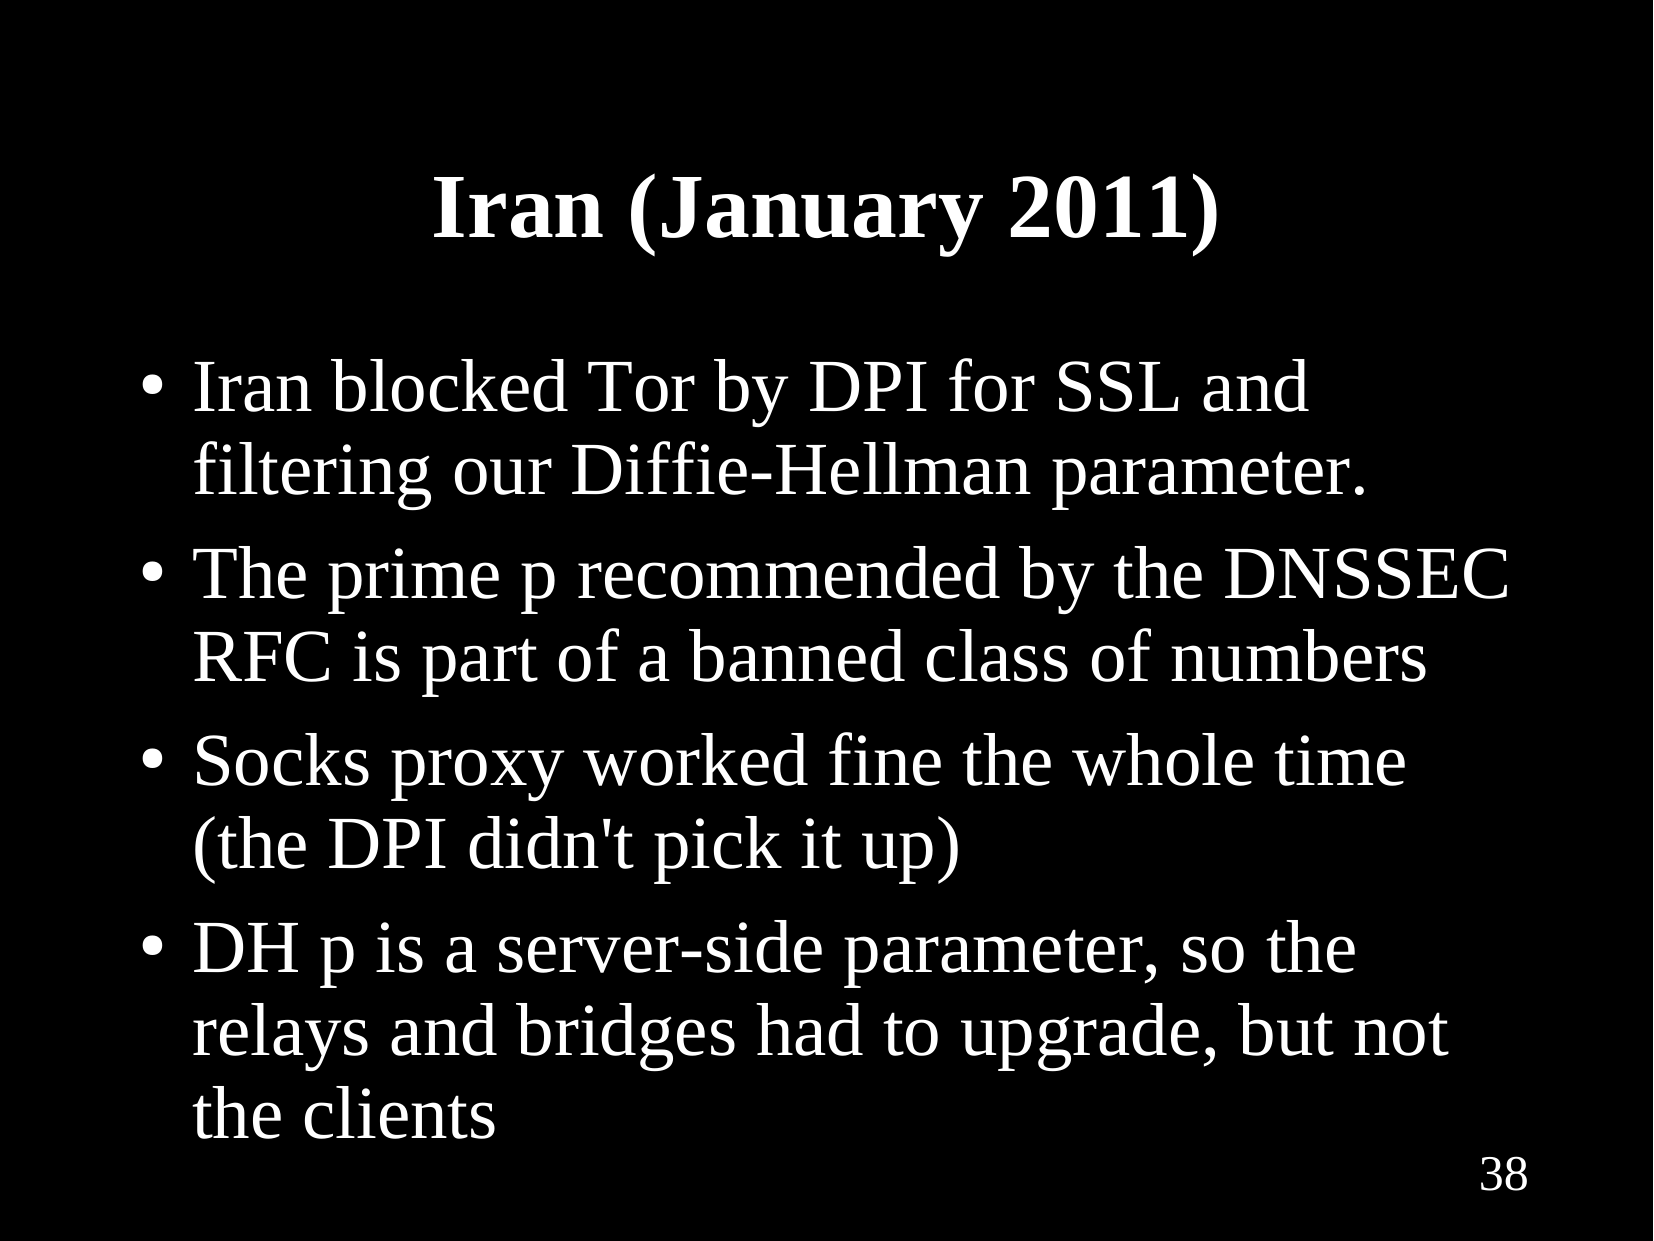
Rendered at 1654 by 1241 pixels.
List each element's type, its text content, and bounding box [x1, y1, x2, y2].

list Iran blocked Tor by DPI for SSL and filtering our Diffie-Hellman parameter. The prime p recommended by the DNSSEC RFC is part of a banned class of numbers Socks proxy worked fine the whole time (the DPI didn't pick it up) DH p is a server-side parameter, so the relays and bridges had to upgrade, but not the clients [121, 344, 1534, 1155]
title Iran (January 2011) [121, 102, 1534, 311]
